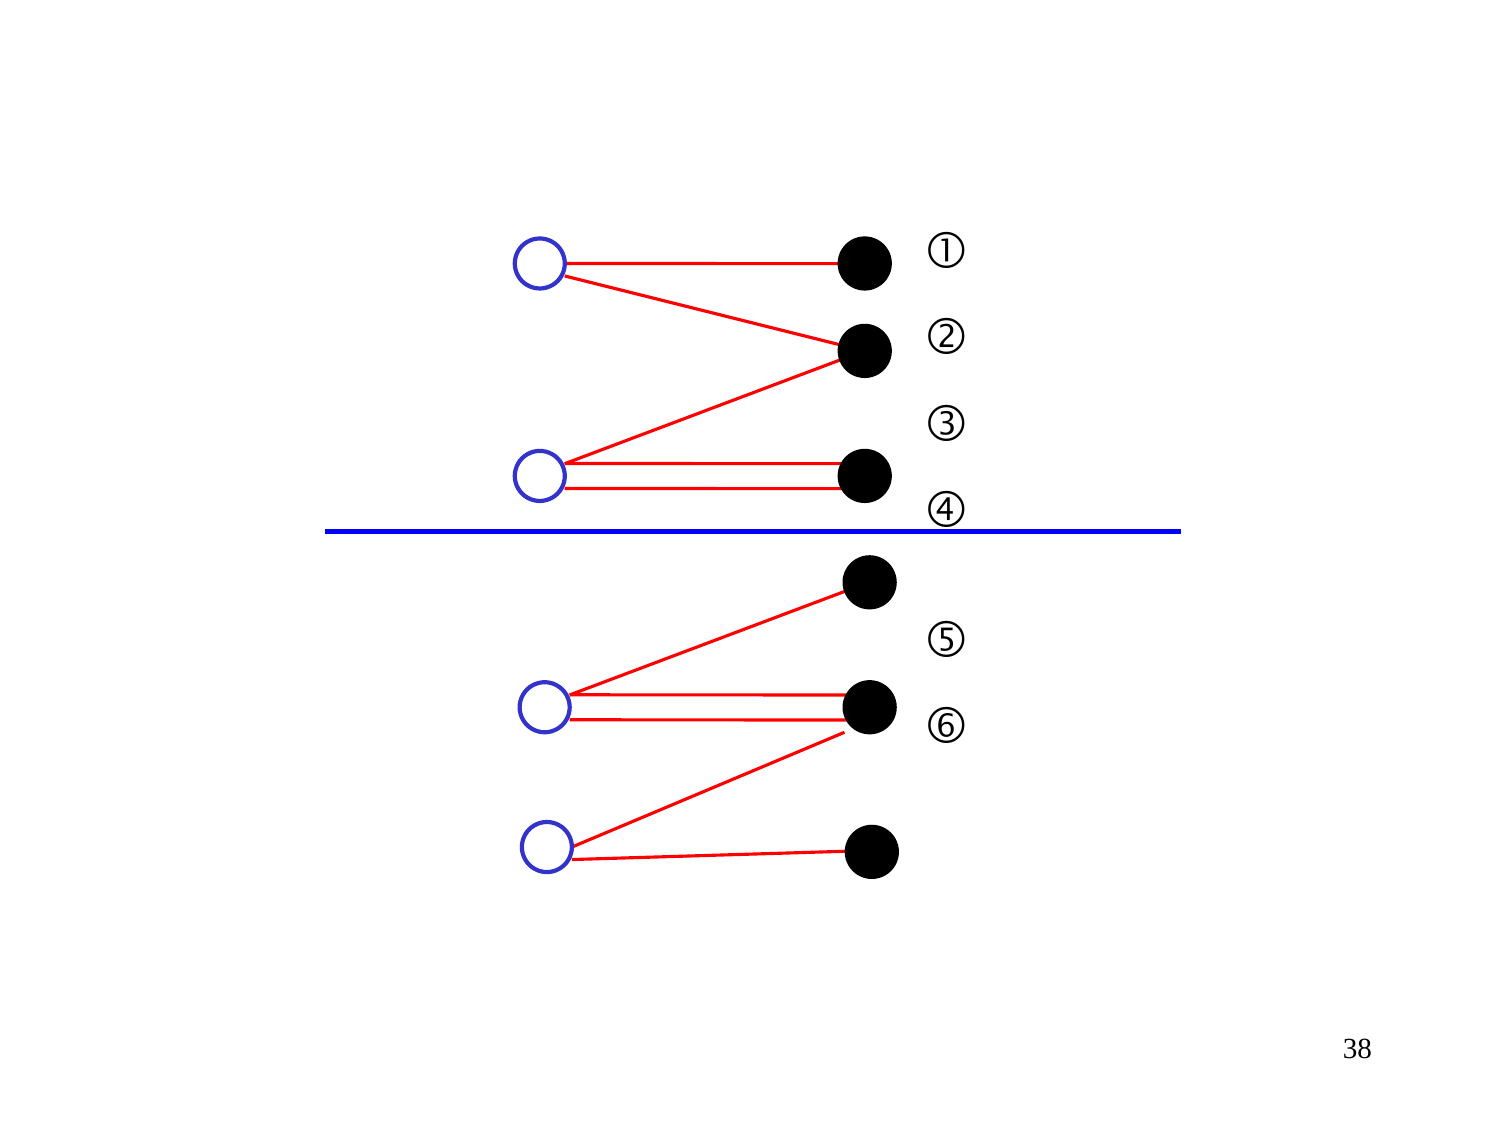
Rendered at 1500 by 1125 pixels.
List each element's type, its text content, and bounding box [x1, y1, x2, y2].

text_box [839, 325, 890, 376]
text_box [839, 238, 890, 289]
text_box [844, 682, 895, 733]
text_box [839, 450, 890, 501]
text_box [844, 557, 895, 608]
text_box [846, 826, 897, 877]
text_box       [909, 226, 984, 529]
text_box       [909, 534, 984, 878]
